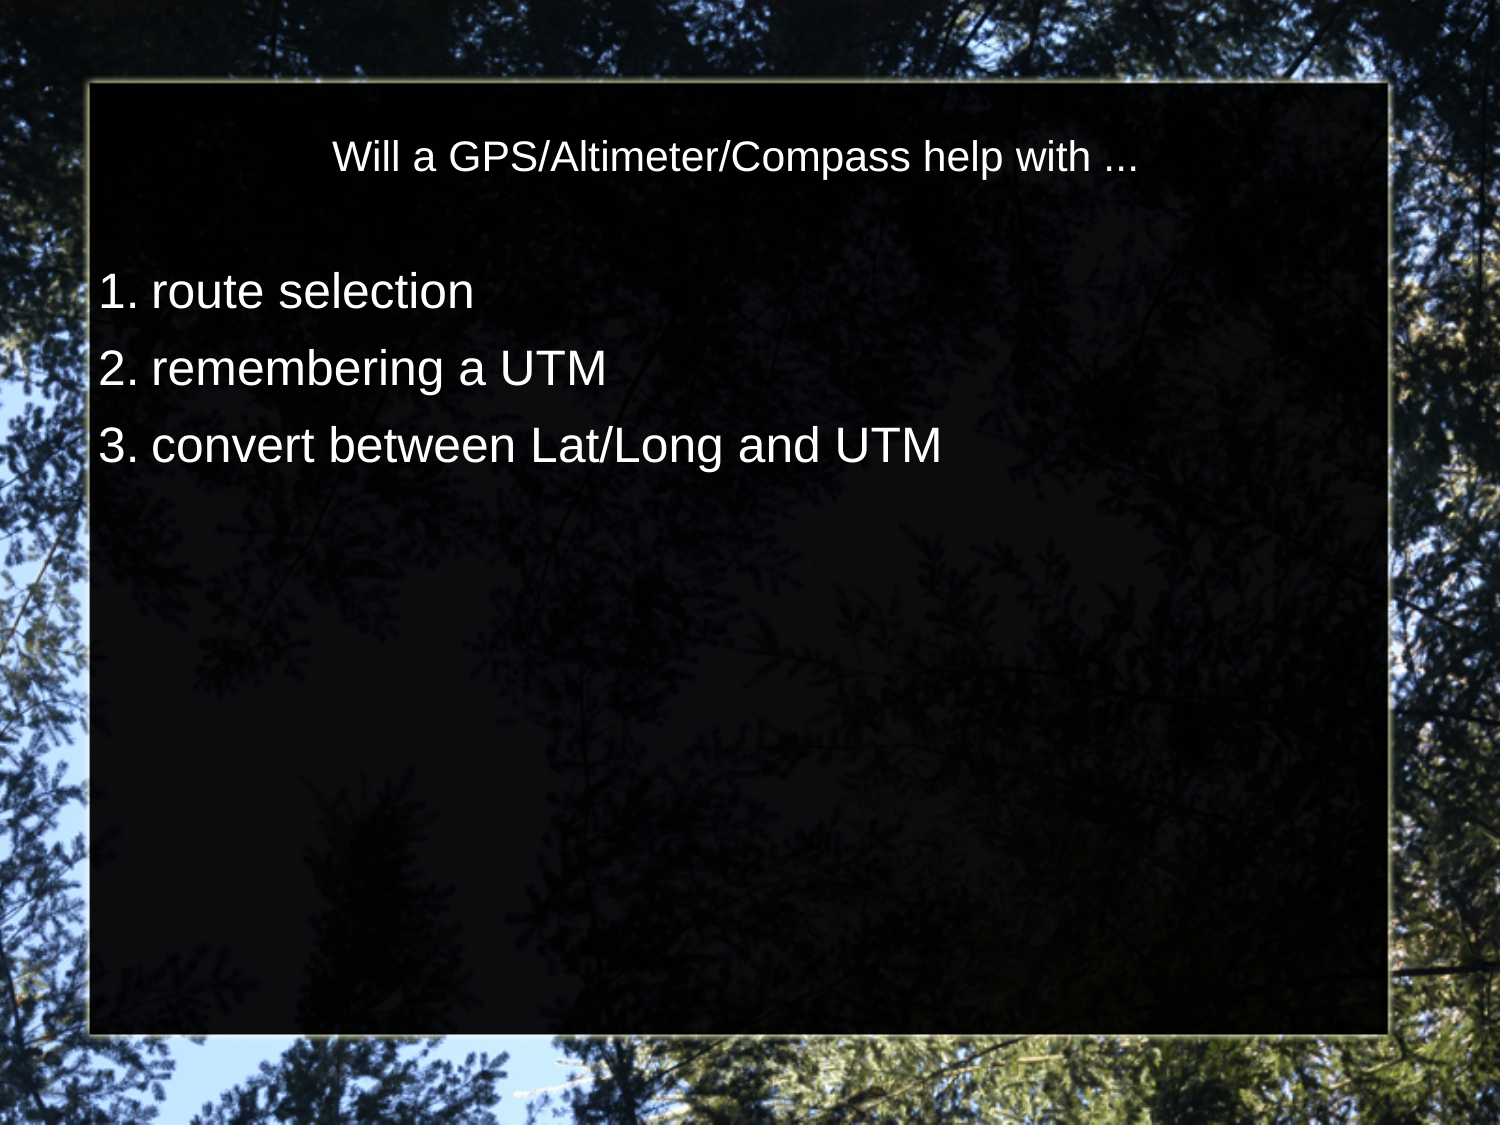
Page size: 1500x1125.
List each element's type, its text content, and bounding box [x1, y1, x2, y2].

list route selection remembering a UTM convert between Lat/Long and UTM [80, 263, 1393, 916]
title Will a GPS/Altimeter/Compass help with ... [80, 80, 1393, 233]
picture [0, 0, 1500, 1125]
